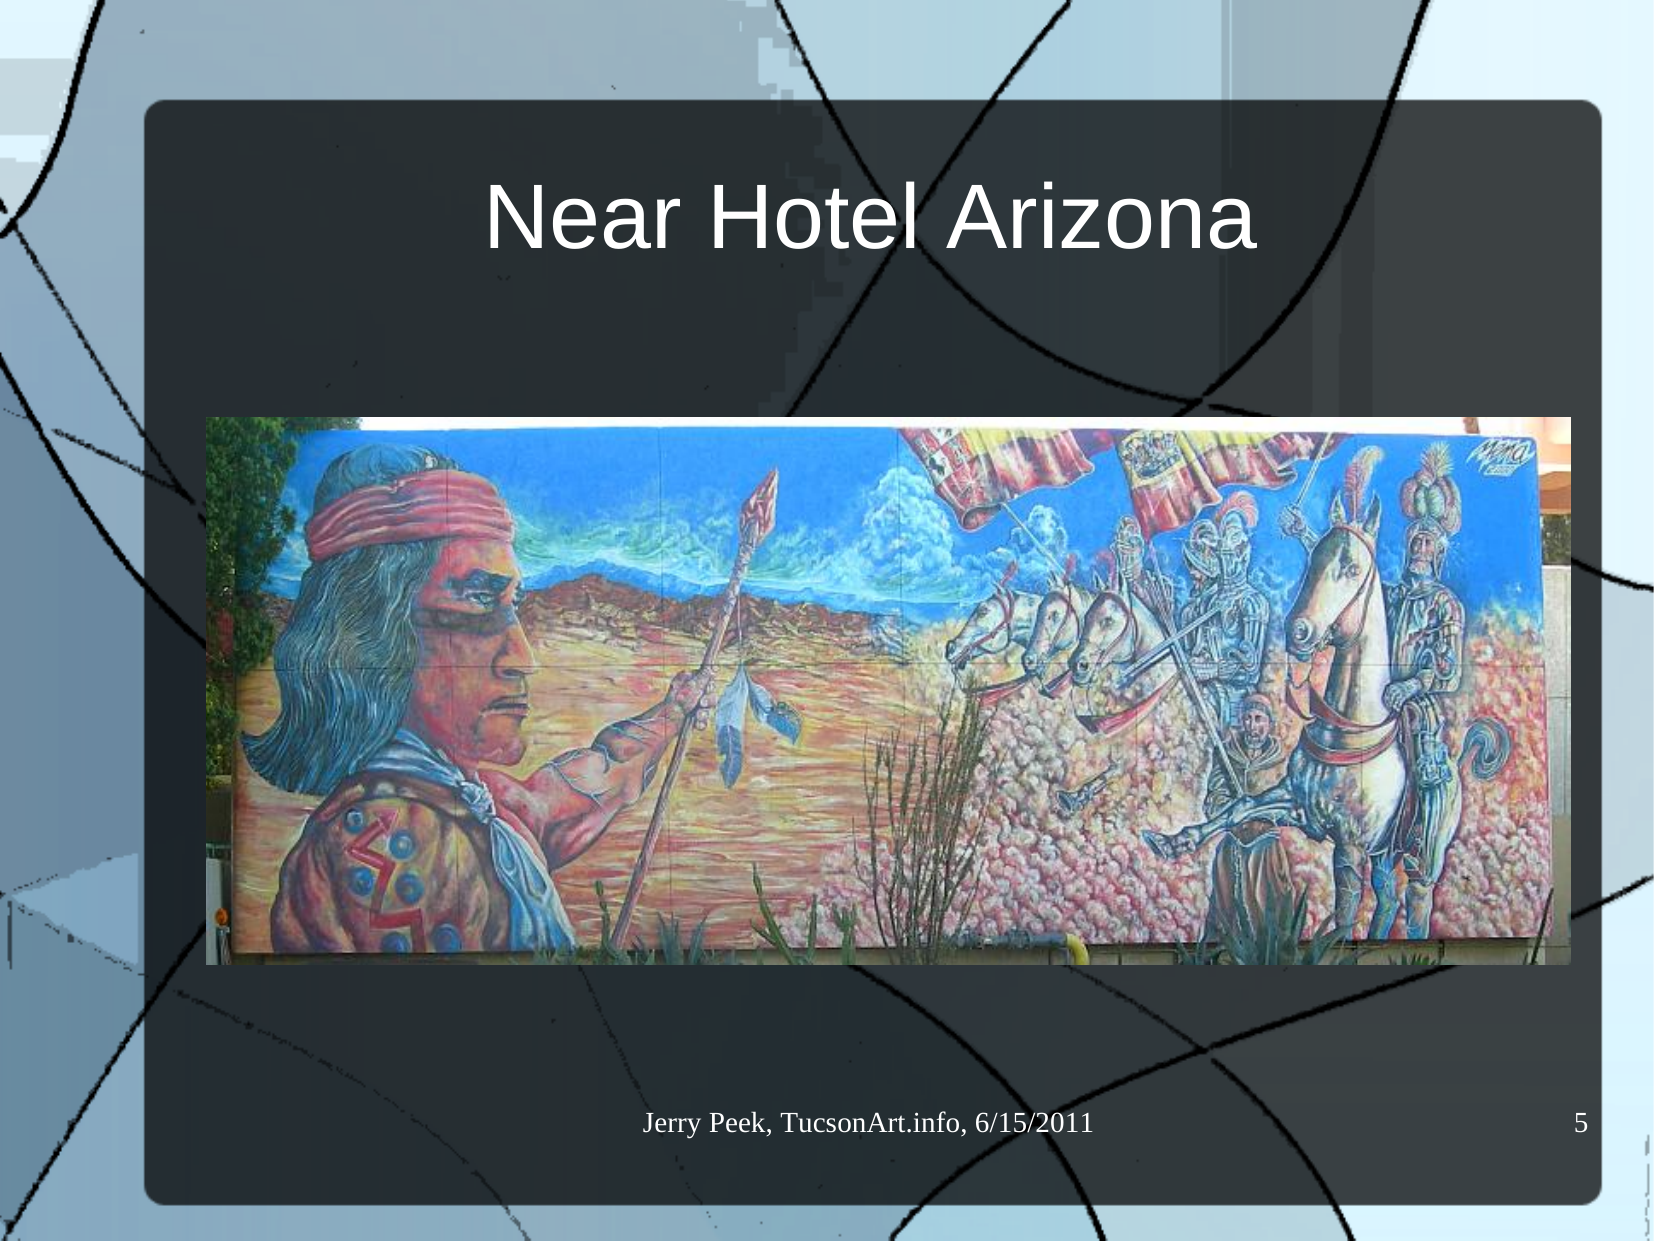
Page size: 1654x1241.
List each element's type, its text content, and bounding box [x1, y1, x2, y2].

picture [0, 0, 1654, 1241]
title Near Hotel Arizona [159, 108, 1583, 325]
